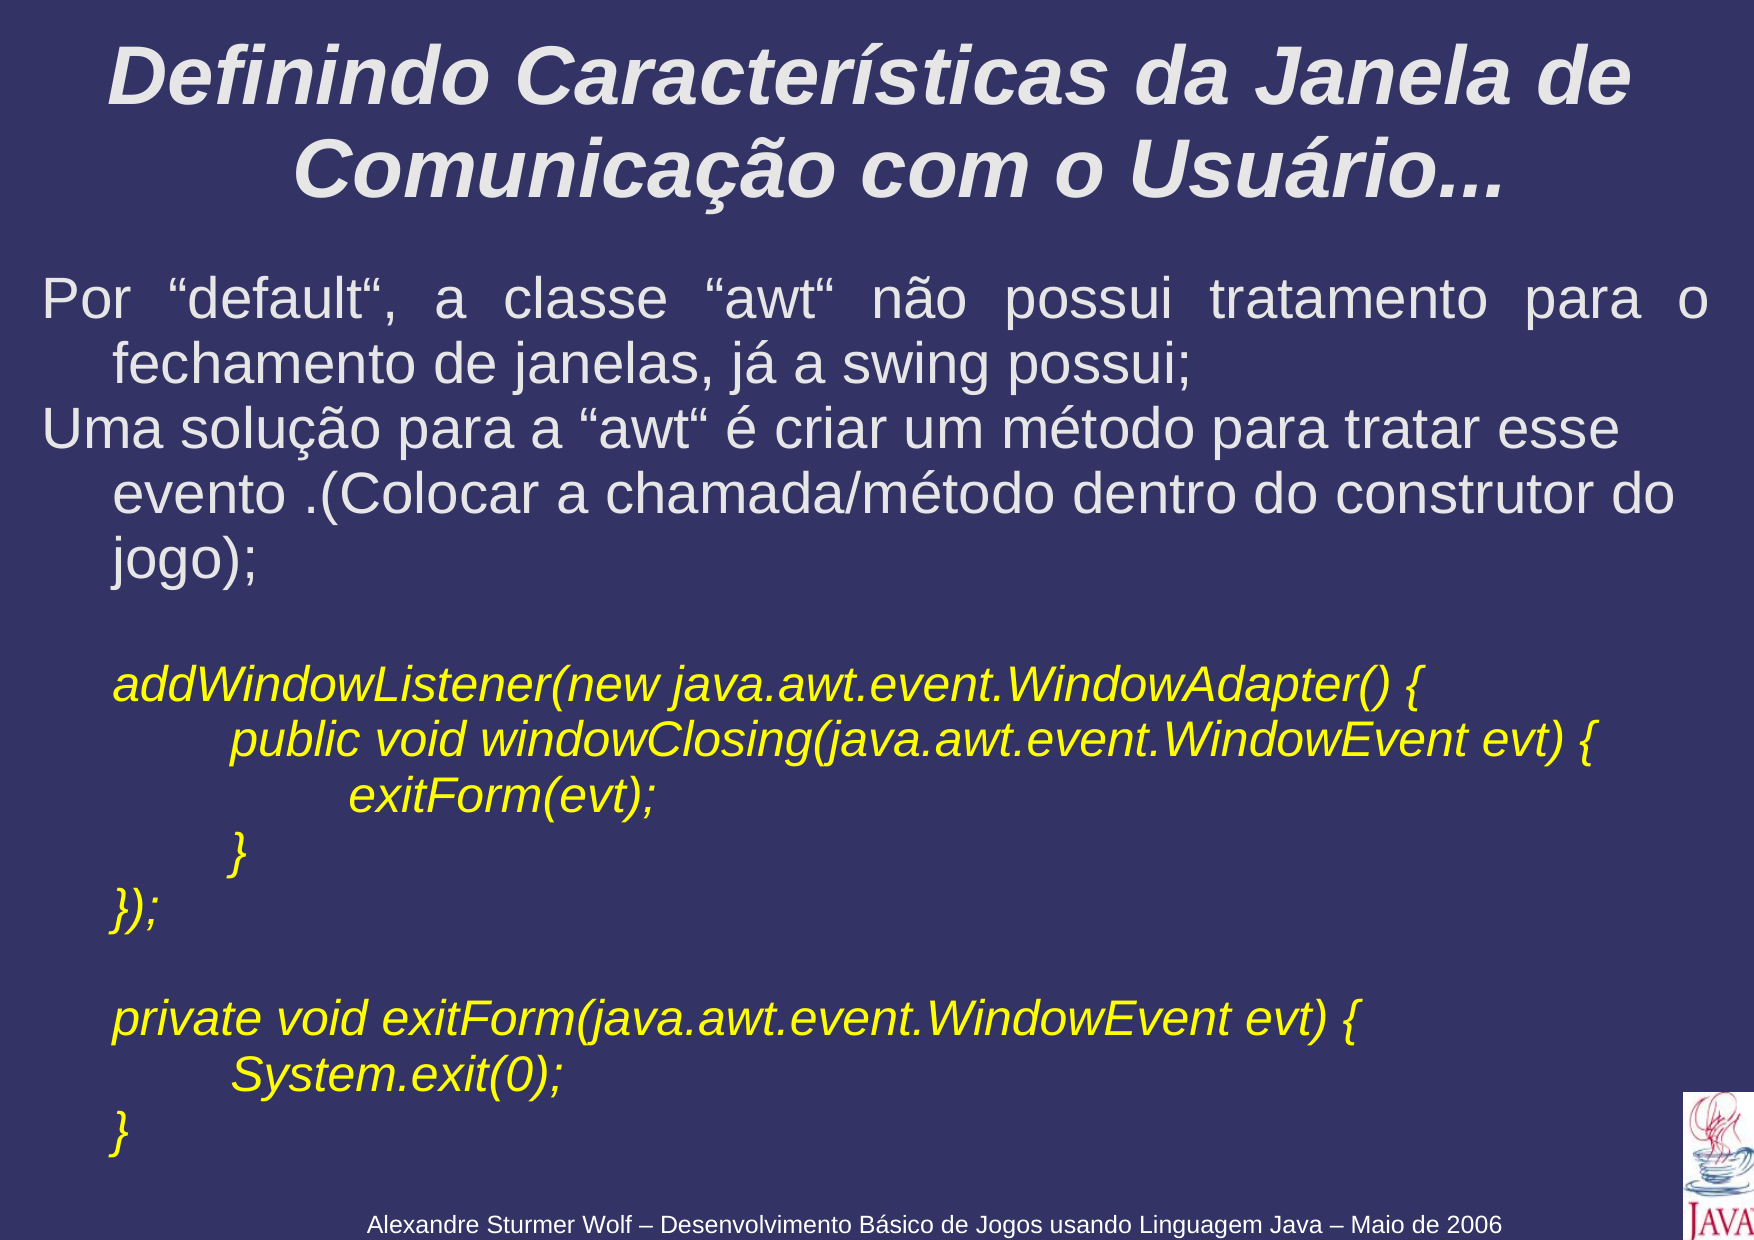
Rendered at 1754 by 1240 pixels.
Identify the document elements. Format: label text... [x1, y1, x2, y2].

title Definindo Características da Janela de Comunicação com o Usuário... [29, 19, 1713, 227]
list Por “default“, a classe “awt“ não possui tratamento para o fechamento de janelas, já a swing possui; Uma solução para a “awt“ é criar um método para tratar esse evento .(Colocar a chamada/método dentro do construtor do jogo); addWindowListener(new java.awt.event.WindowAdapter() { public void windowClosing(java.awt.event.WindowEvent evt) { exitForm(evt); } }); private void exitForm(java.awt.event.WindowEvent evt) { System.exit(0); } [29, 265, 1713, 1182]
picture [1683, 1092, 1754, 1240]
